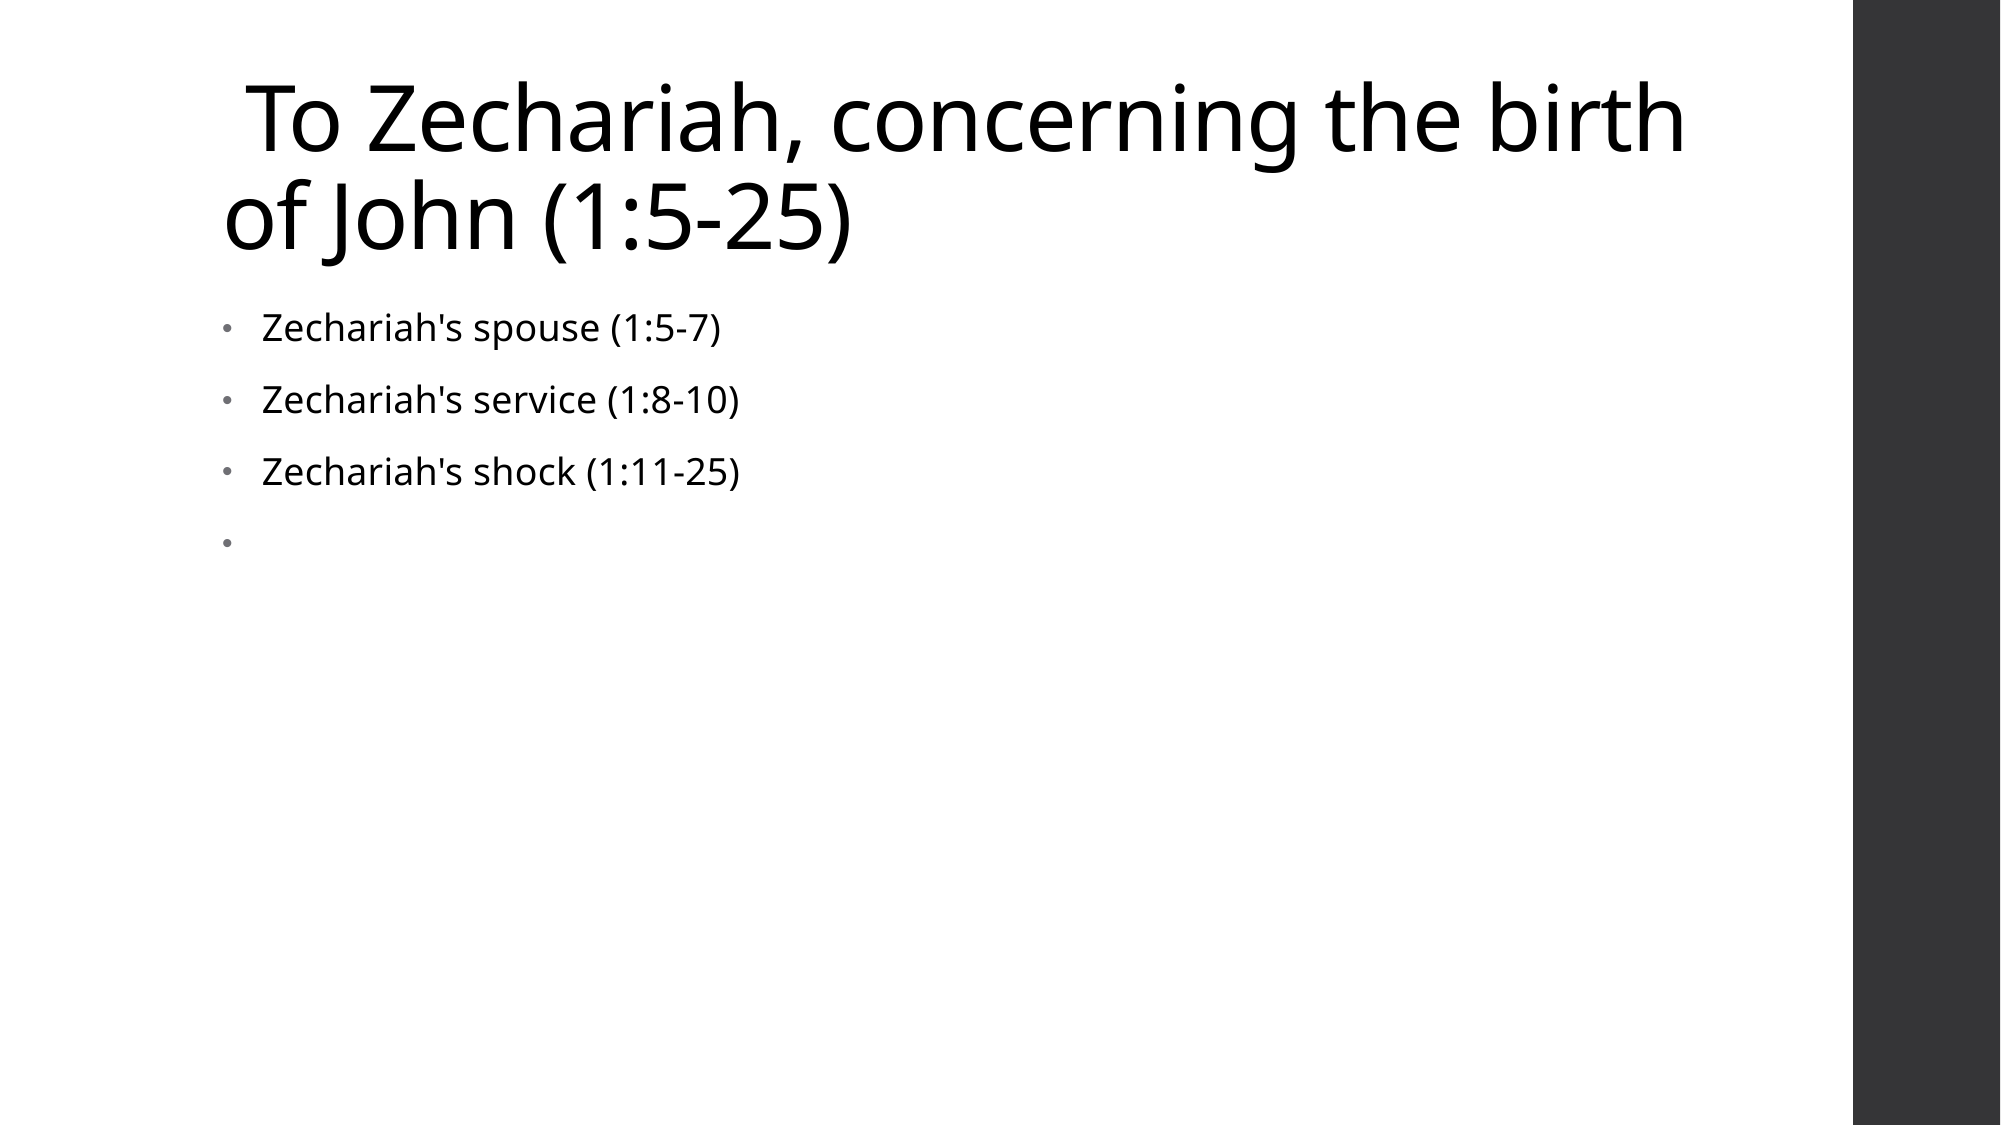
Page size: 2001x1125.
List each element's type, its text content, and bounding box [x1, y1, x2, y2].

title To Zechariah, concerning the birth of John (1:5-25) [206, 60, 1797, 278]
list Zechariah's spouse (1:5-7) Zechariah's service (1:8-10) Zechariah's shock (1:11-25) [206, 299, 1617, 1014]
